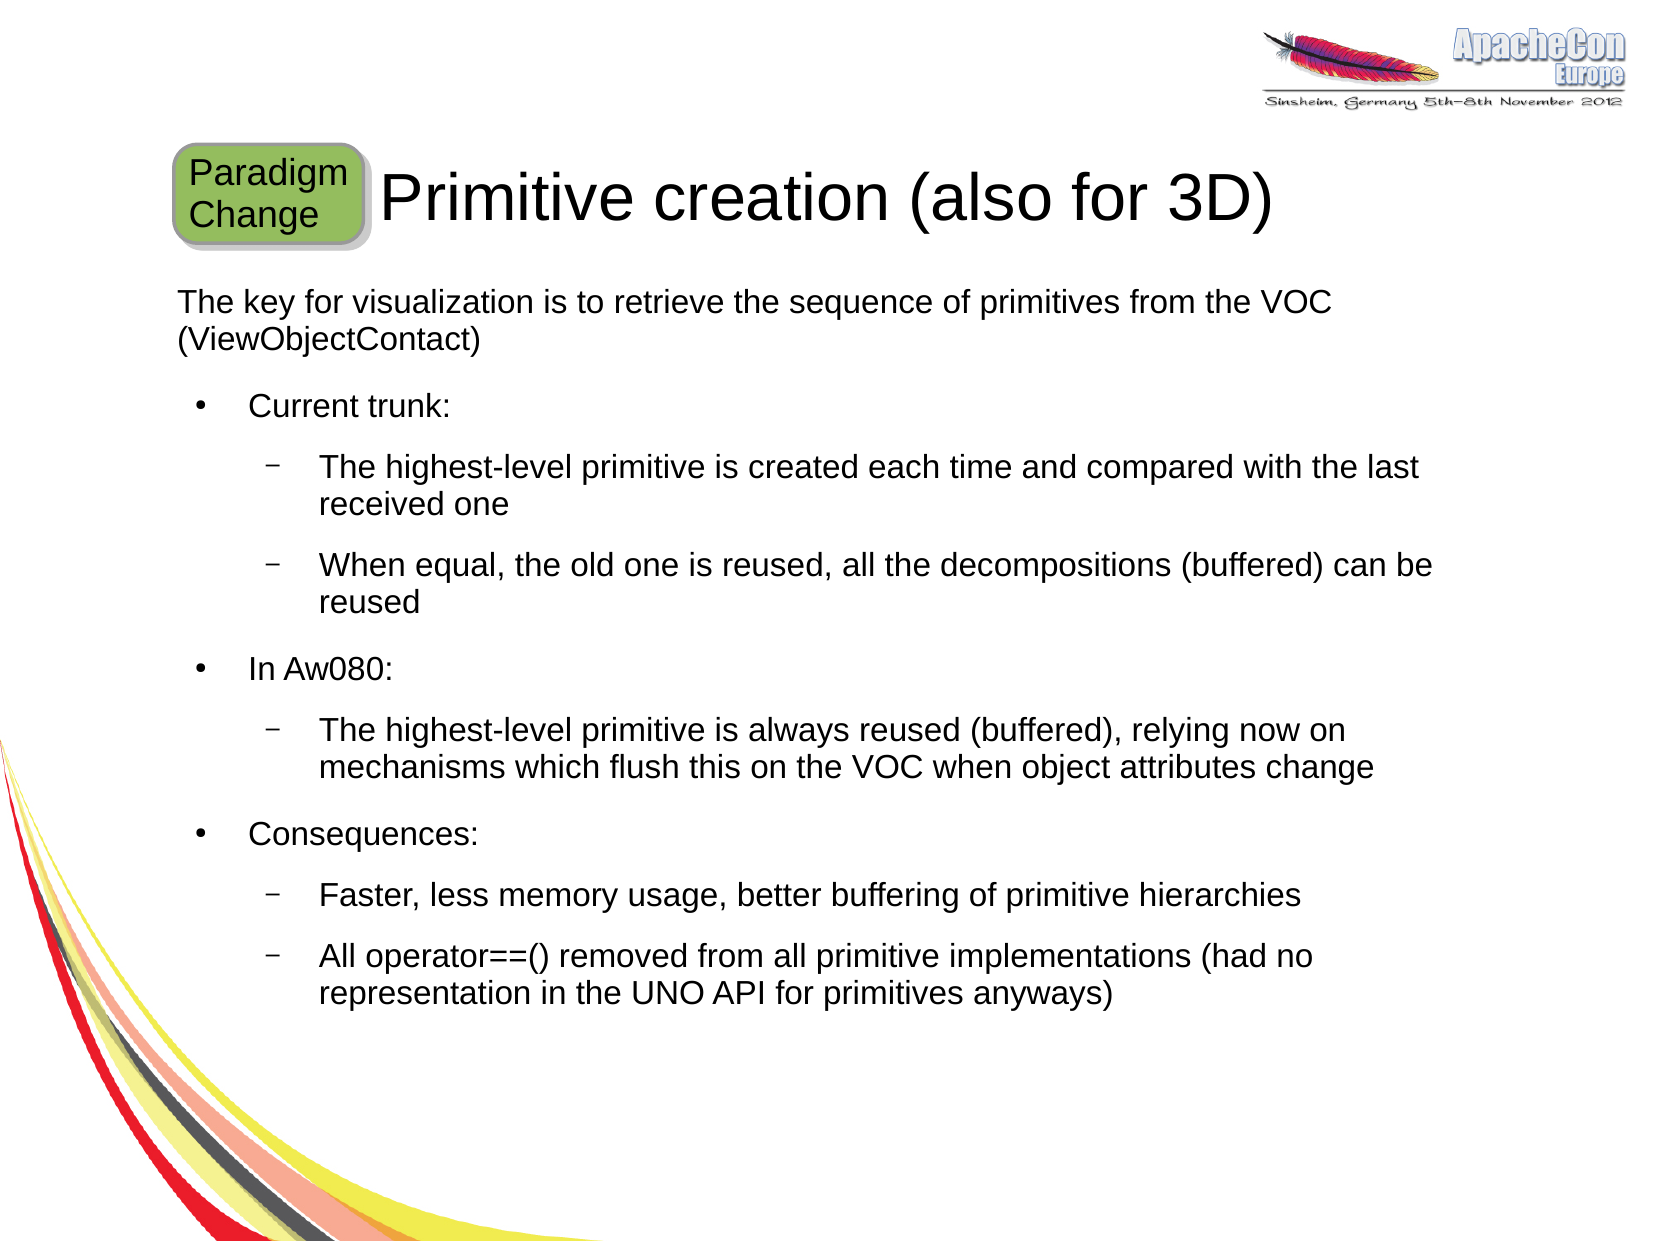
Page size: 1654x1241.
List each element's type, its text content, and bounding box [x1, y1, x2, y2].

text_box Paradigm Change [173, 144, 364, 244]
picture [0, 0, 1654, 1241]
list The key for visualization is to retrieve the sequence of primitives from the VOC (ViewObjectContact) Current trunk: The highest-level primitive is created each time and compared with the last received one When equal, the old one is reused, all the decompositions (buffered) can be reused In Aw080: The highest-level primitive is always reused (buffered), relying now on mechanisms which flush this on the VOC when object attributes change Consequences: Faster, less memory usage, better buffering of primitive hierarchies All operator==() removed from all primitive implementations (had no representation in the UNO API for primitives anyways) [177, 283, 1536, 1016]
title Primitive creation (also for 3D) [379, 148, 1532, 247]
